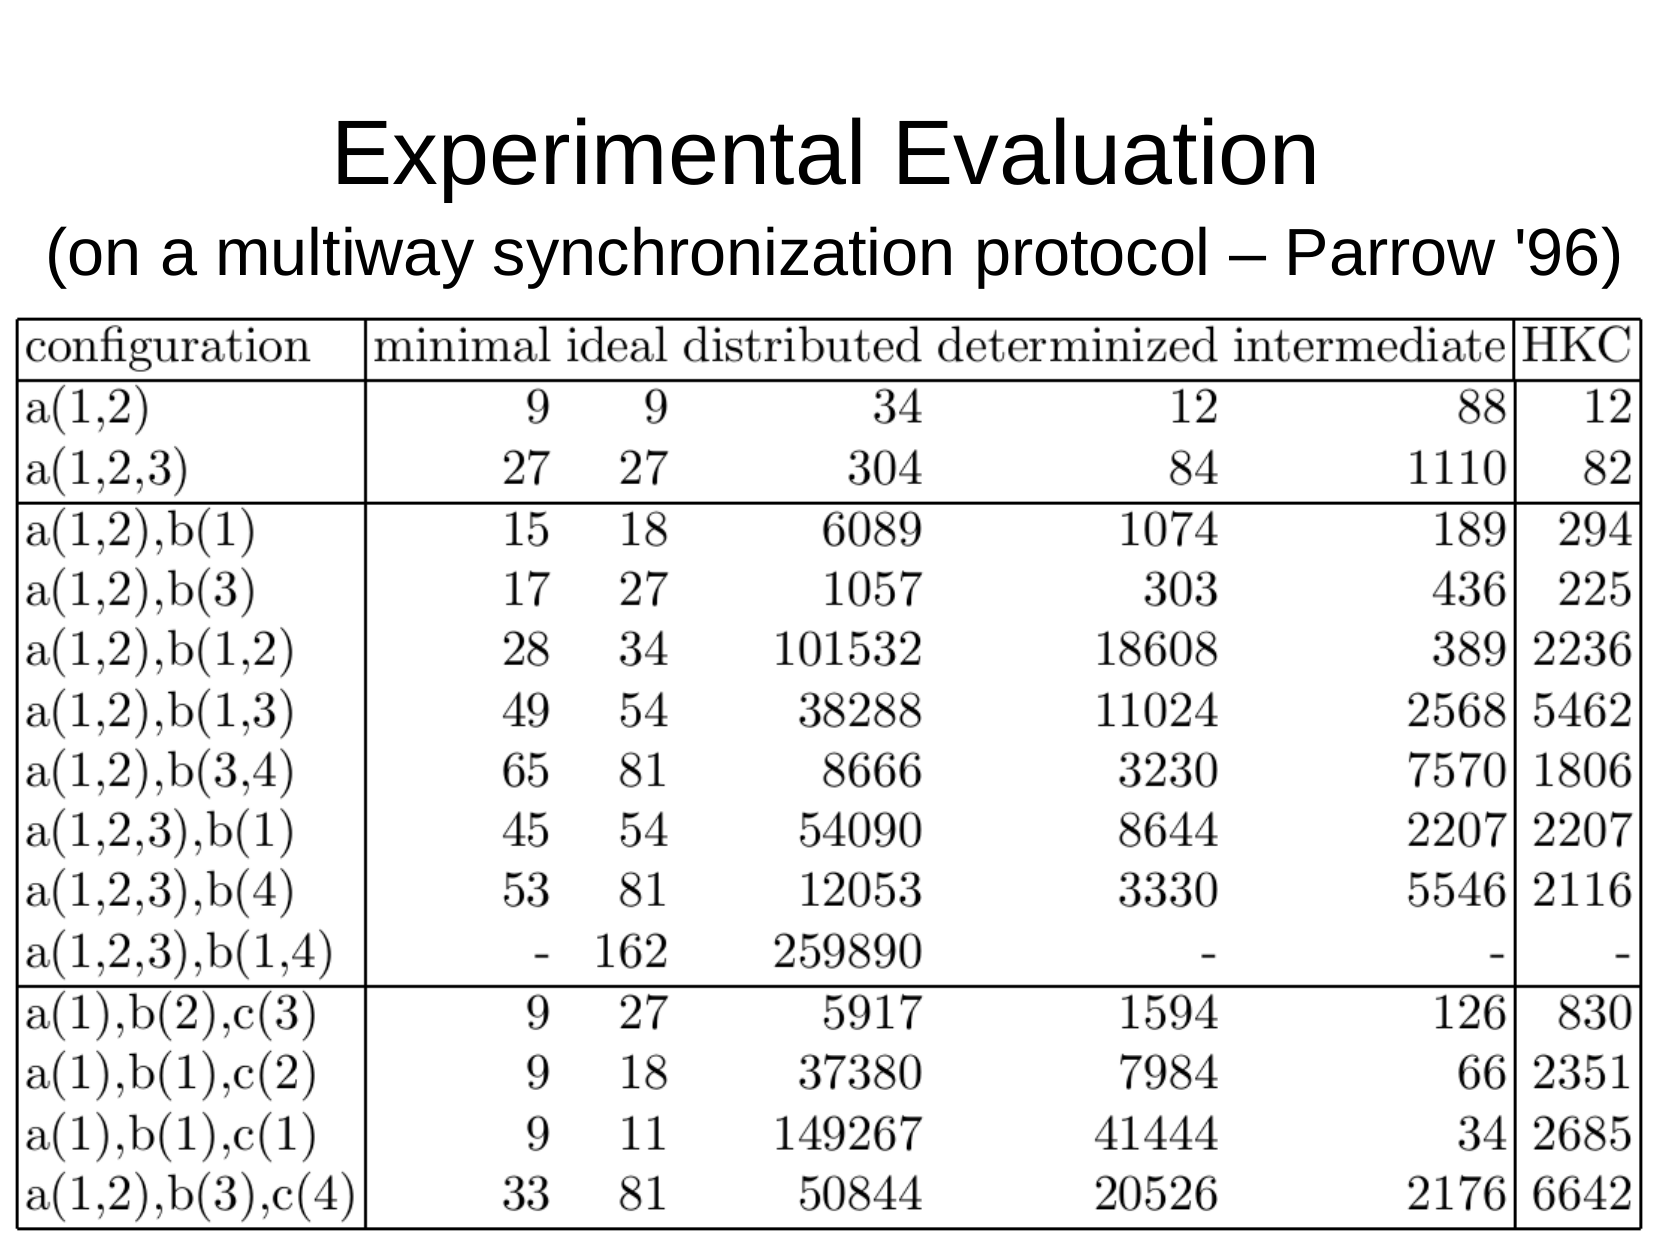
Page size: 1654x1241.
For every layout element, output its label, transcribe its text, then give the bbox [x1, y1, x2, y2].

text_box (on a multiway synchronization protocol – Parrow '96) [15, 201, 1654, 736]
picture [1, 303, 1654, 1241]
title Experimental Evaluation [82, 49, 1571, 201]
